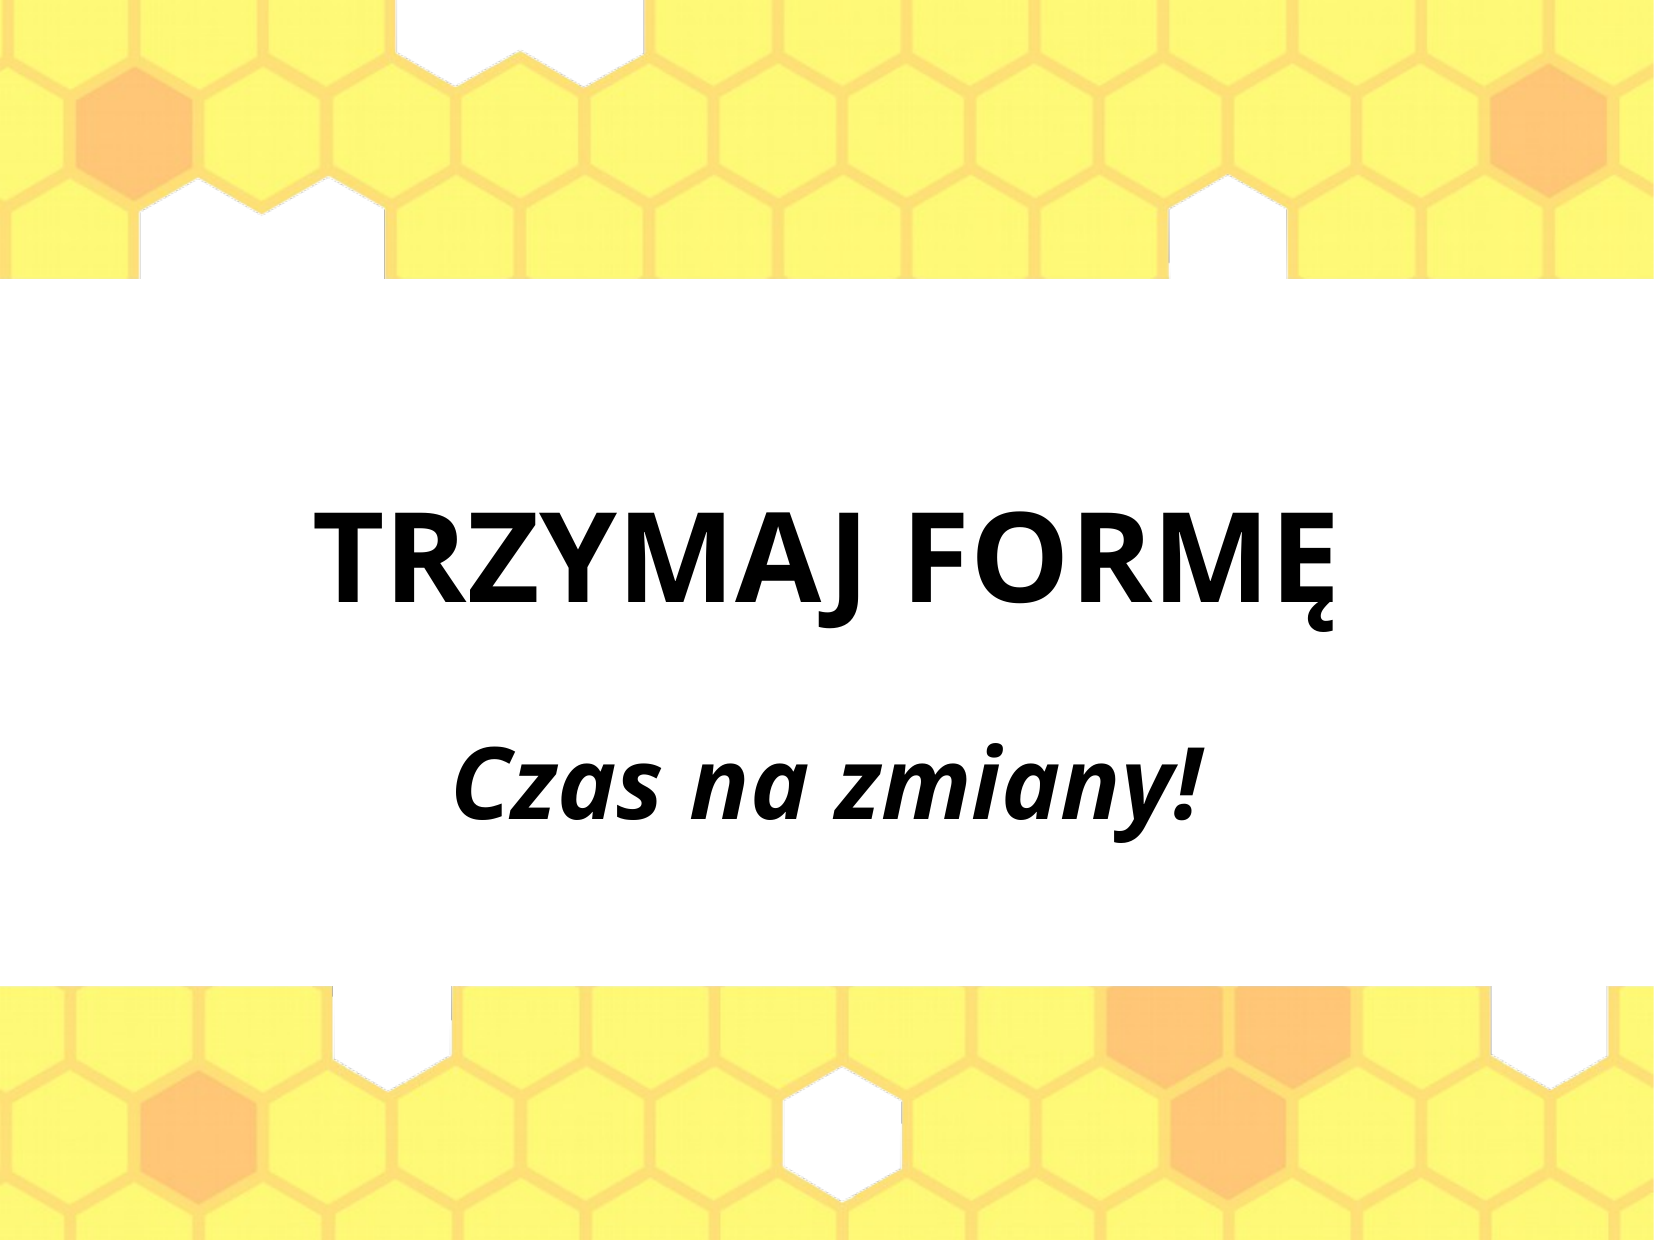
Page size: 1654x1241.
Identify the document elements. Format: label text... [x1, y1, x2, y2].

subtitle Czas na zmiany! [82, 685, 1571, 875]
title TRZYMAJ FORMĘ [82, 418, 1571, 685]
